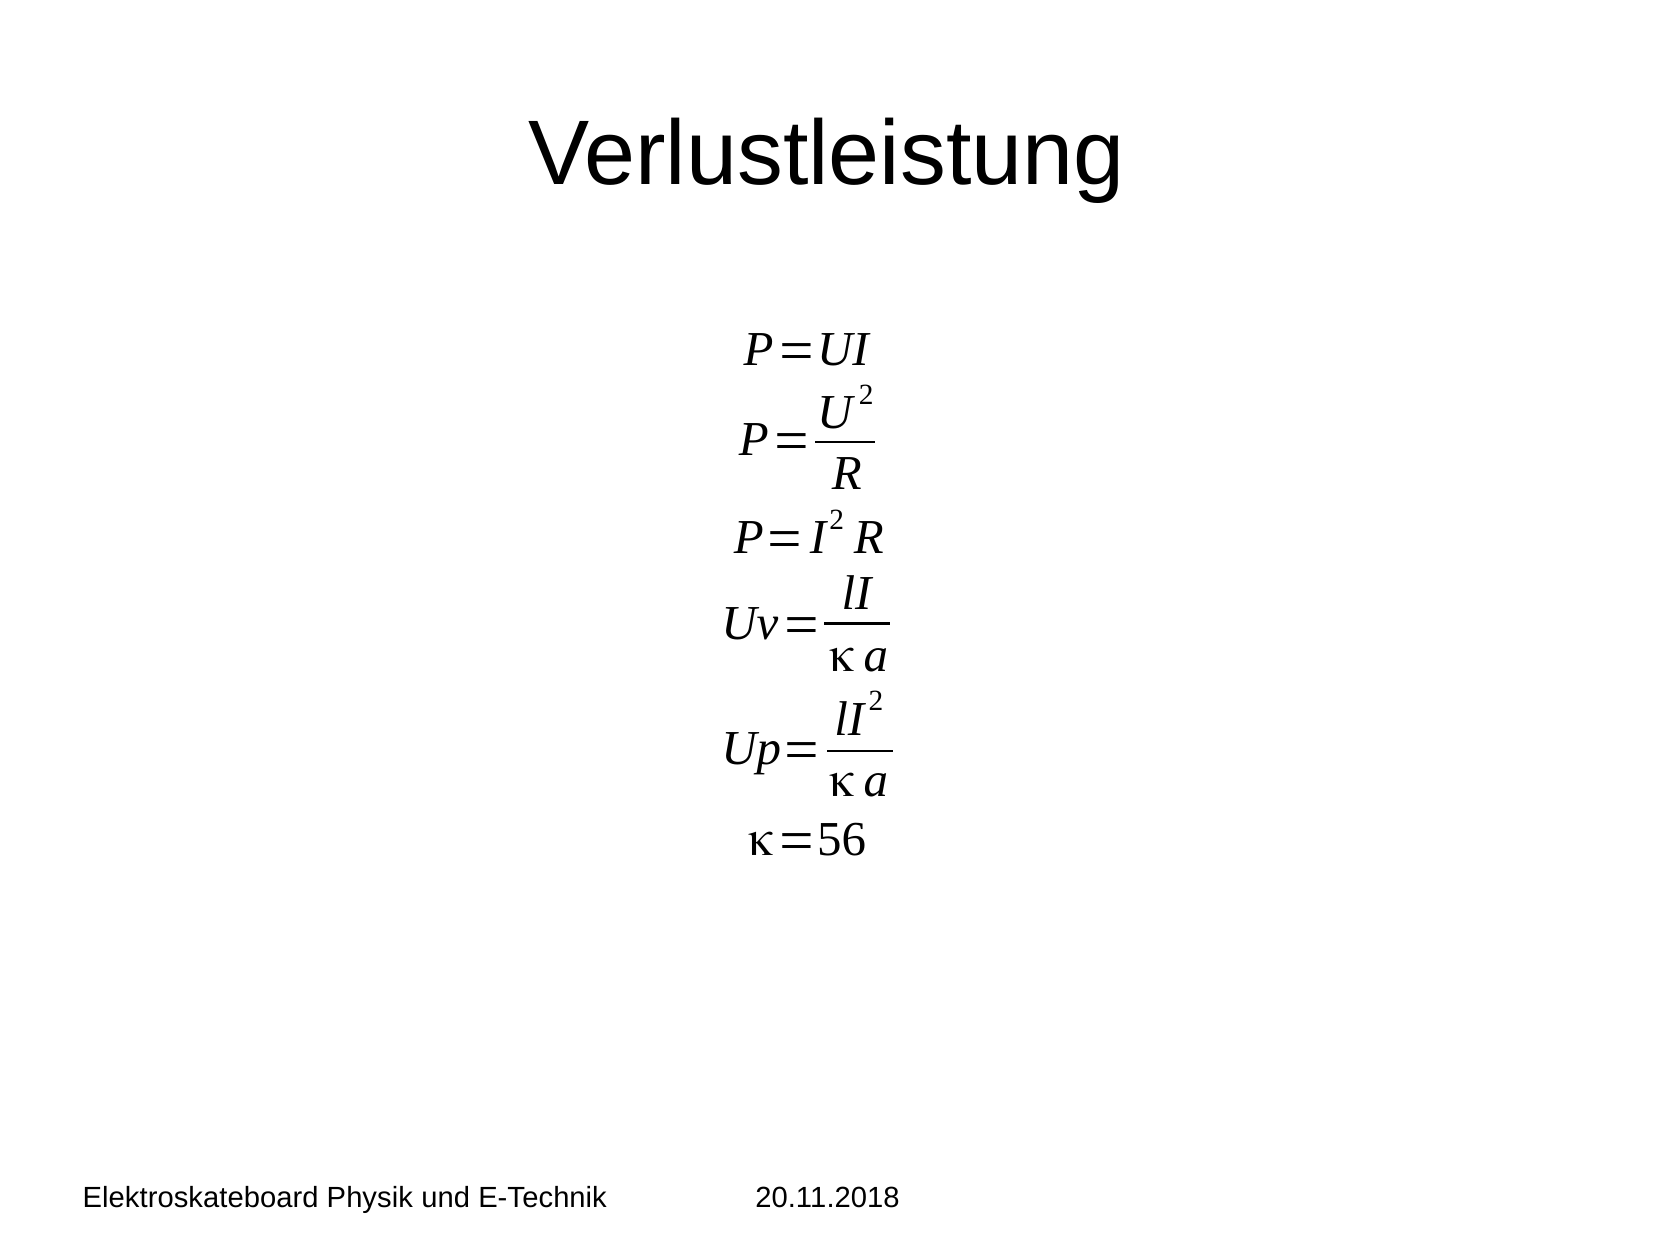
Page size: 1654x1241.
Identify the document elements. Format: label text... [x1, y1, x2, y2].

title Verlustleistung [82, 49, 1571, 257]
chart [709, 320, 906, 865]
